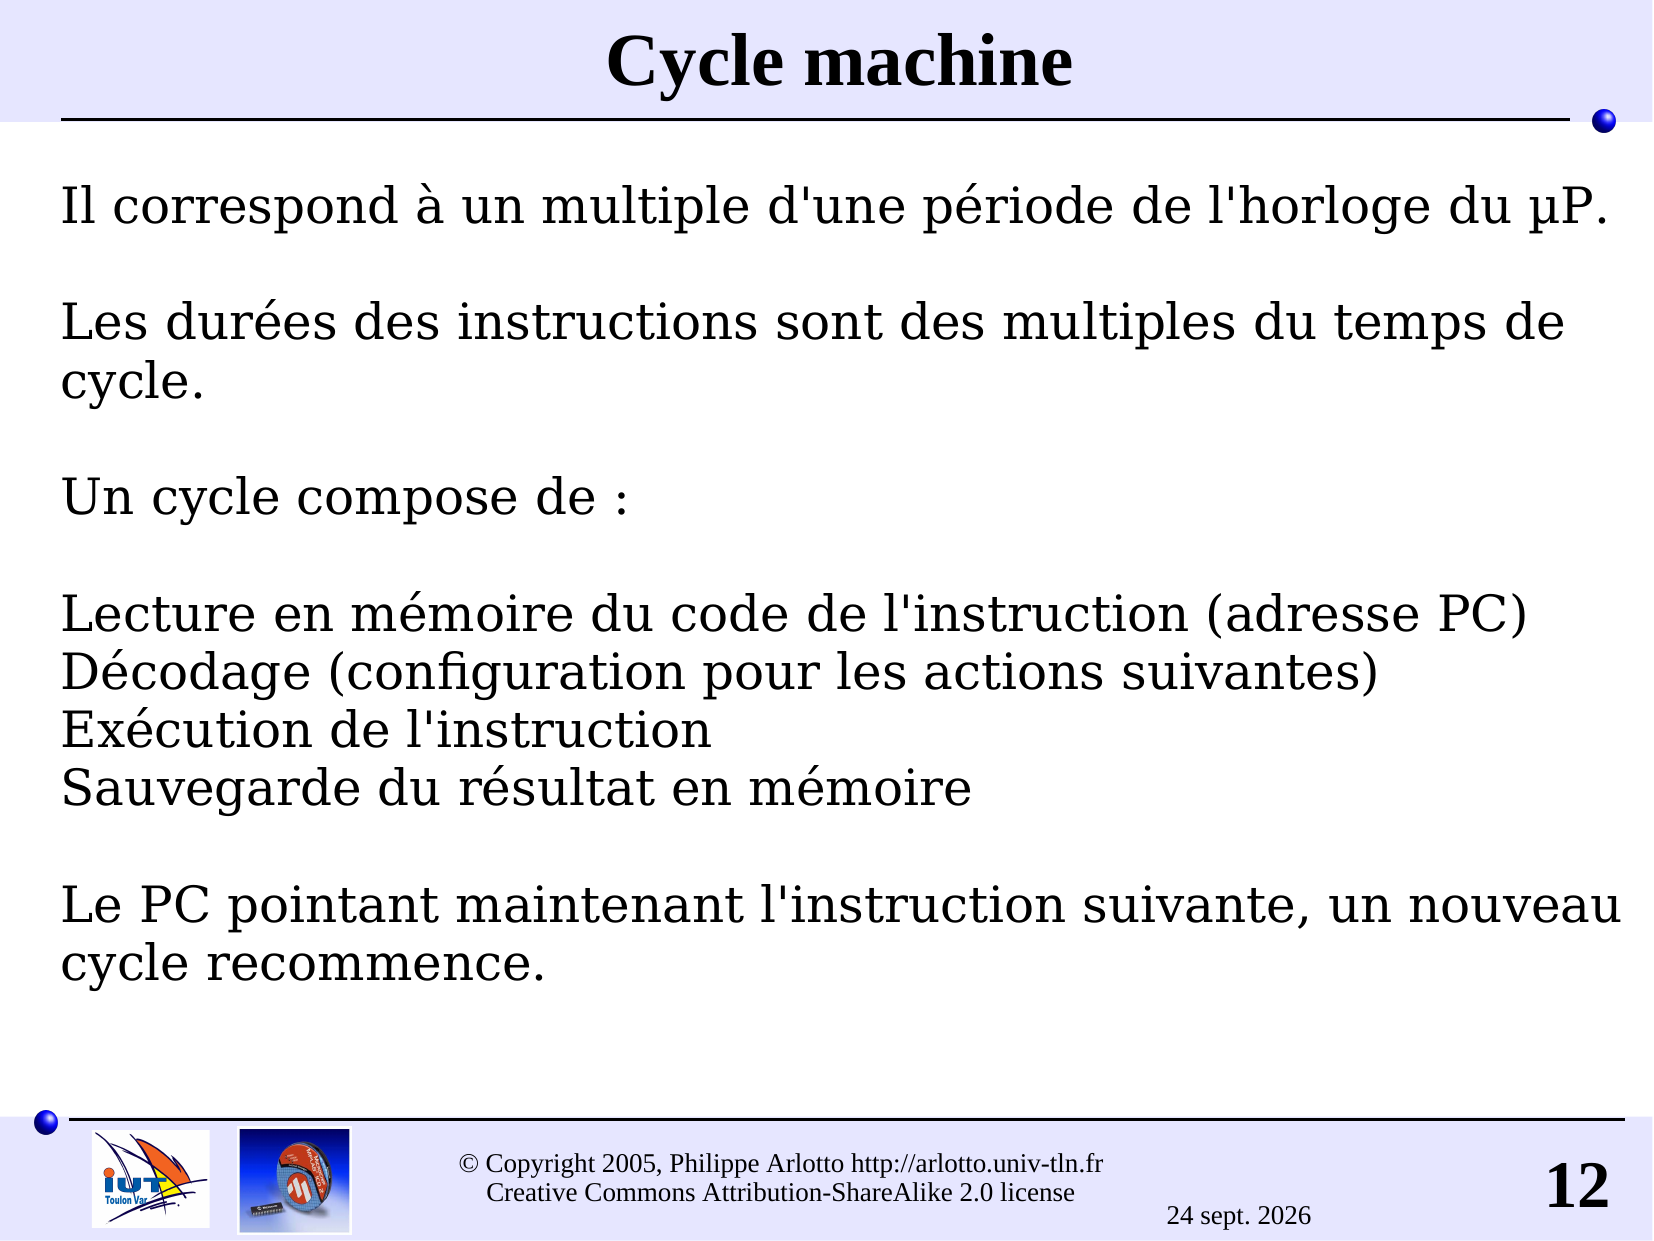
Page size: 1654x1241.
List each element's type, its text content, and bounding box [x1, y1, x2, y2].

text_box Il correspond à un multiple d'une période de l'horloge du µP. Les durées des instructions sont des multiples du temps de cycle. Un cycle compose de : Lecture en mémoire du code de l'instruction (adresse PC) Décodage (configuration pour les actions suivantes) Exécution de l'instruction Sauvegarde du résultat en mémoire Le PC pointant maintenant l'instruction suivante, un nouveau cycle recommence. [60, 177, 1625, 993]
picture [237, 1126, 352, 1235]
title Cycle machine [95, 14, 1585, 107]
